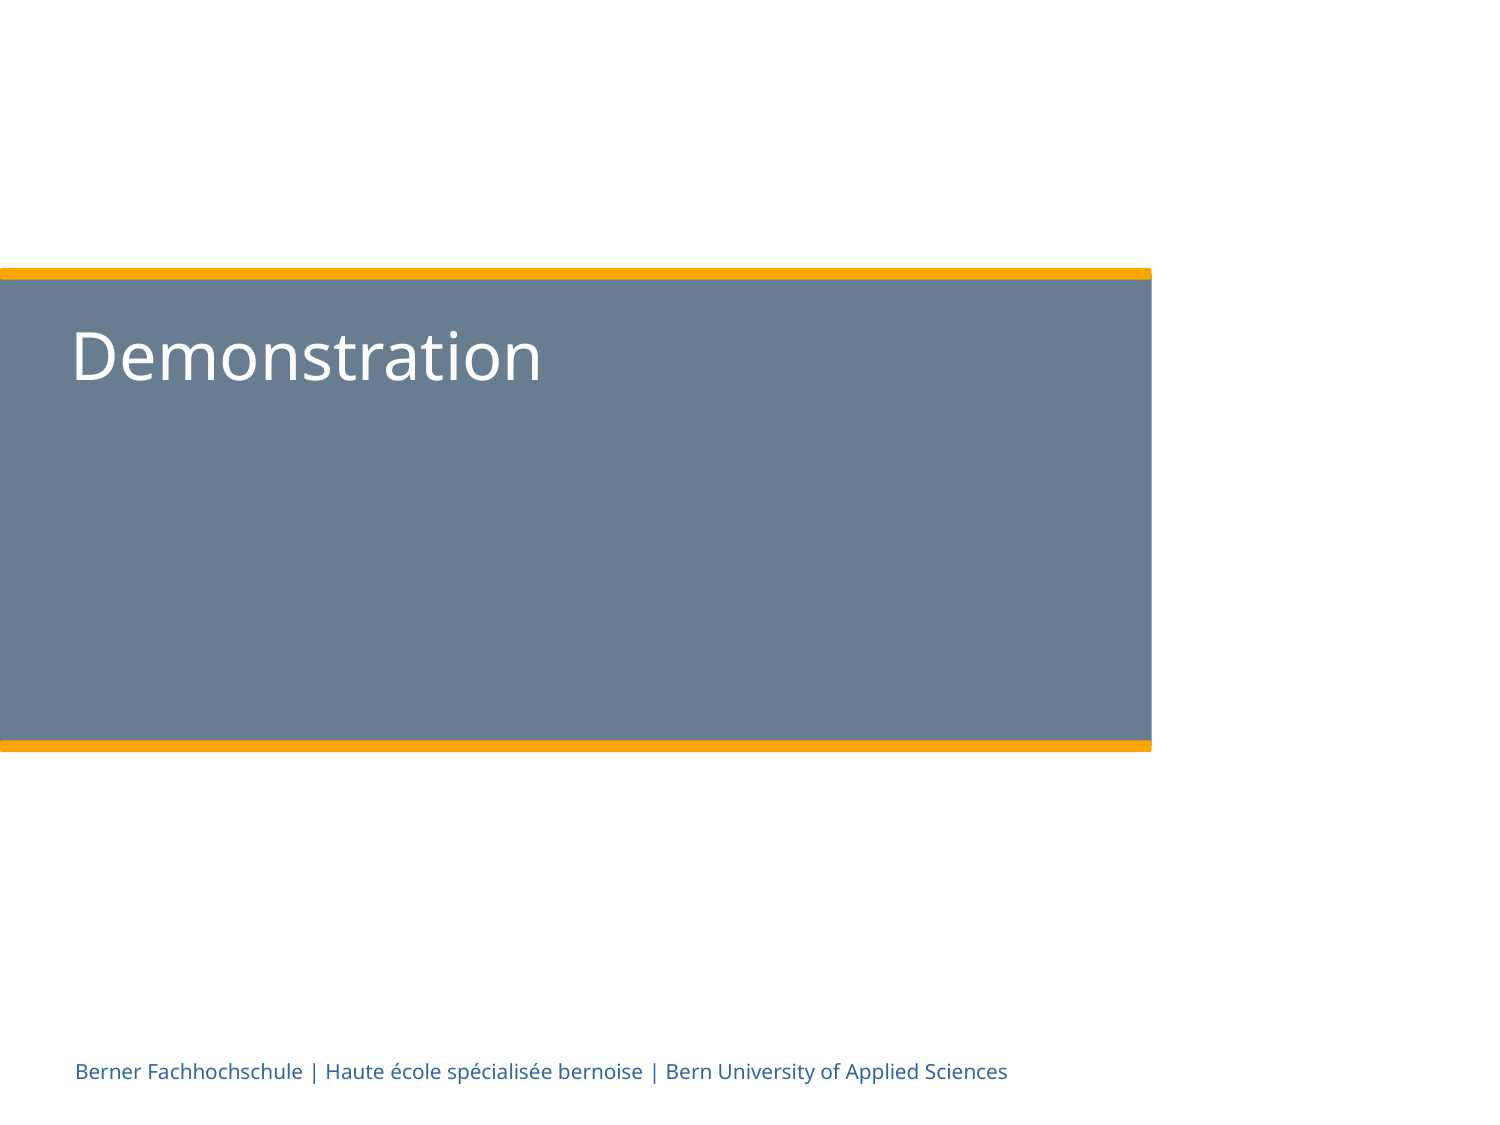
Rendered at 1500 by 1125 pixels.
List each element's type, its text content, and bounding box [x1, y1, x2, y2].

title Demonstration [70, 296, 1152, 414]
